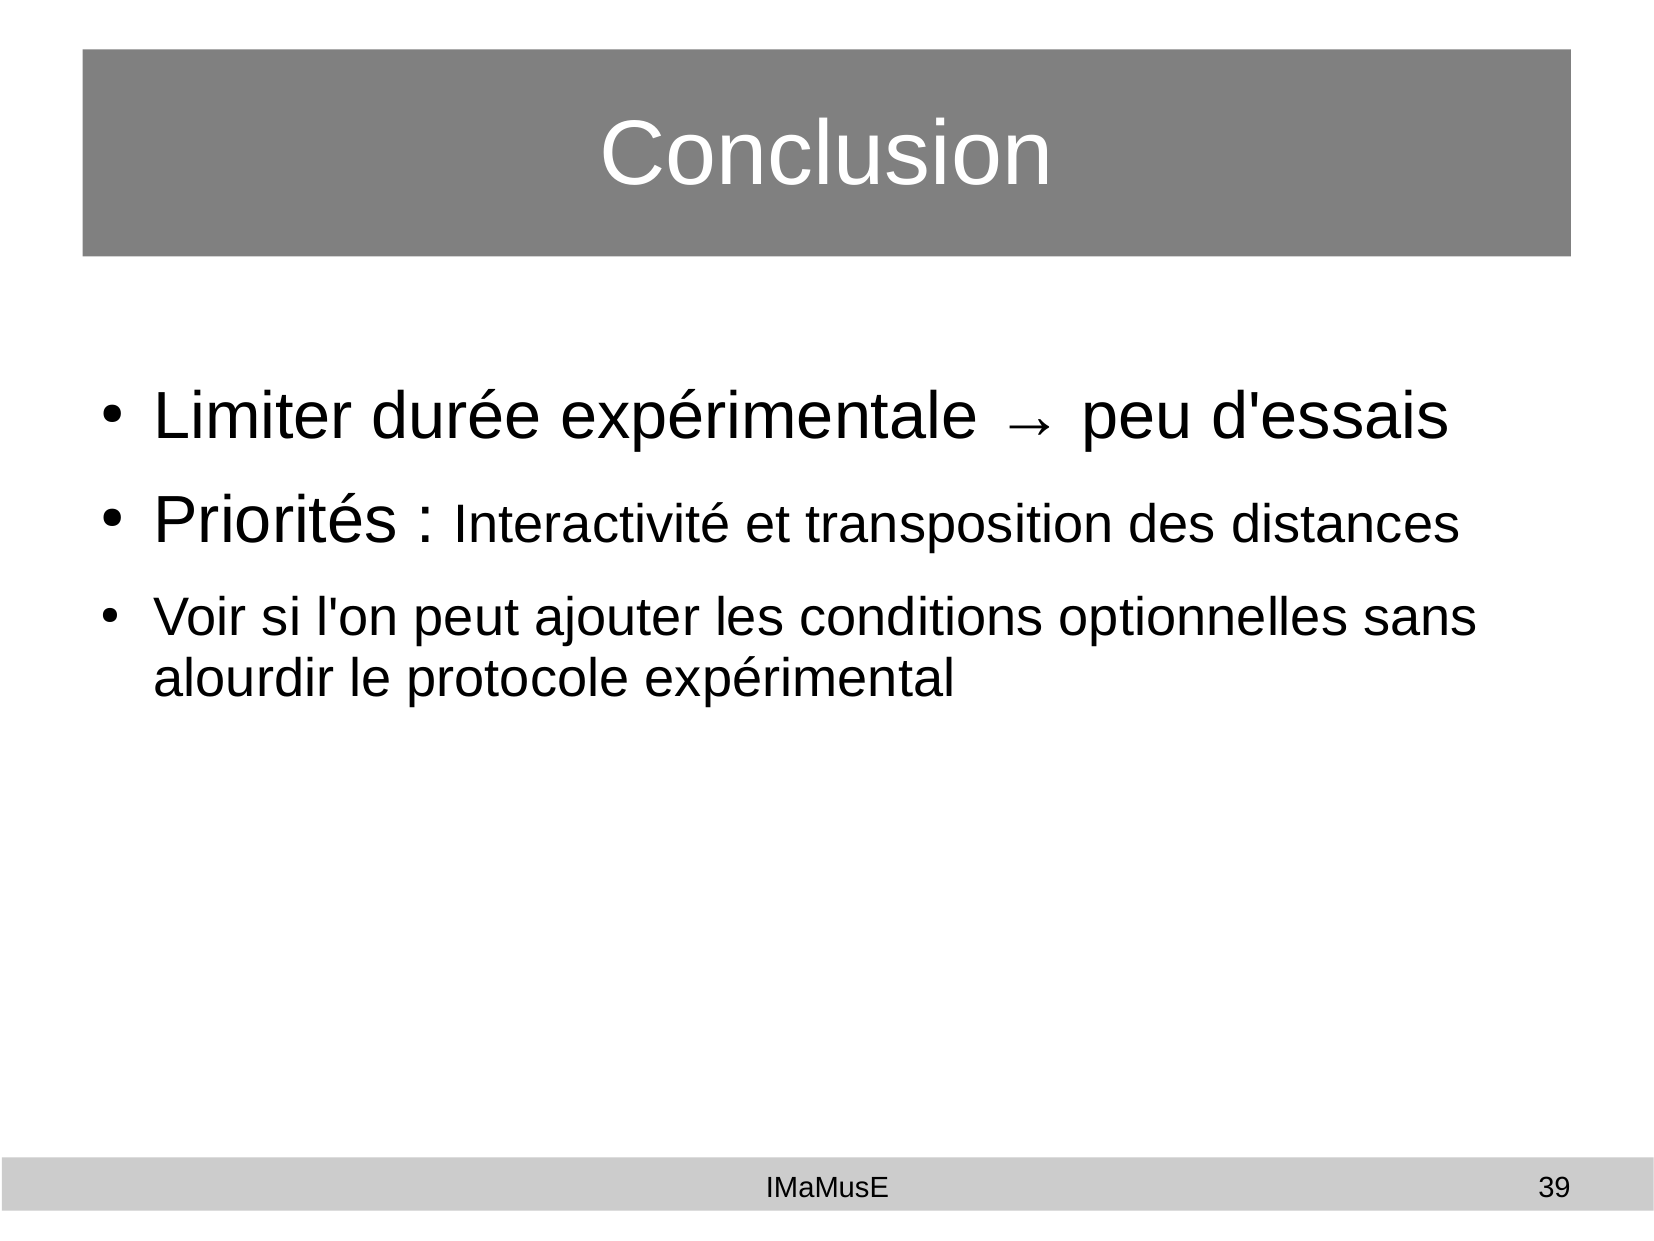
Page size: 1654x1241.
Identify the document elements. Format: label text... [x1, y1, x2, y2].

list Limiter durée expérimentale → peu d'essais Priorités : Interactivité et transposition des distances Voir si l'on peut ajouter les conditions optionnelles sans alourdir le protocole expérimental [82, 377, 1538, 981]
title Conclusion [82, 49, 1571, 257]
